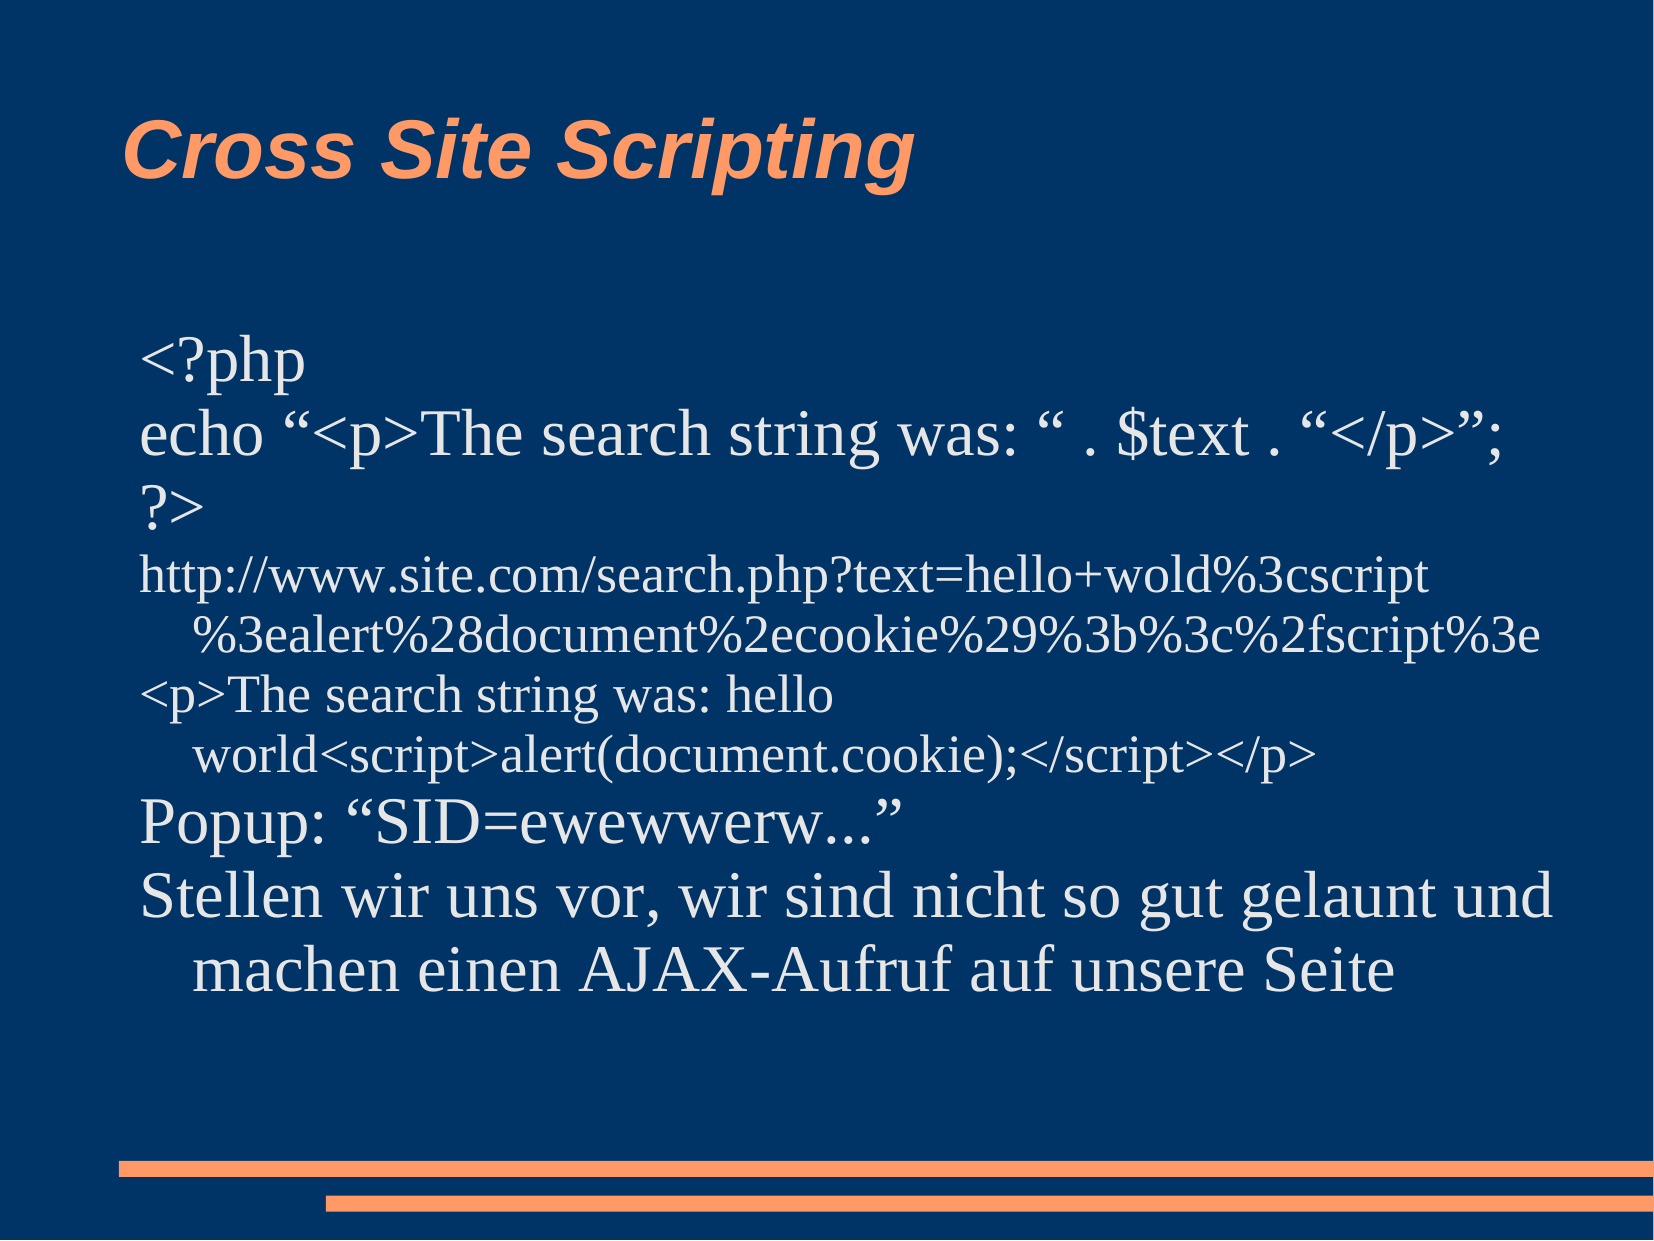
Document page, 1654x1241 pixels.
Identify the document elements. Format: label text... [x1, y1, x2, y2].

list <?php echo “<p>The search string was: “ . $text . “</p>”; ?> http://www.site.com/search.php?text=hello+wold%3cscript%3ealert%28document%2ecookie%29%3b%3c%2fscript%3e <p>The search string was: hello world<script>alert(document.cookie);</script></p> Popup: “SID=ewewwerw...” Stellen wir uns vor, wir sind nicht so gut gelaunt und machen einen AJAX-Aufruf auf unsere Seite [121, 322, 1561, 1118]
title Cross Site Scripting [121, 53, 1534, 247]
